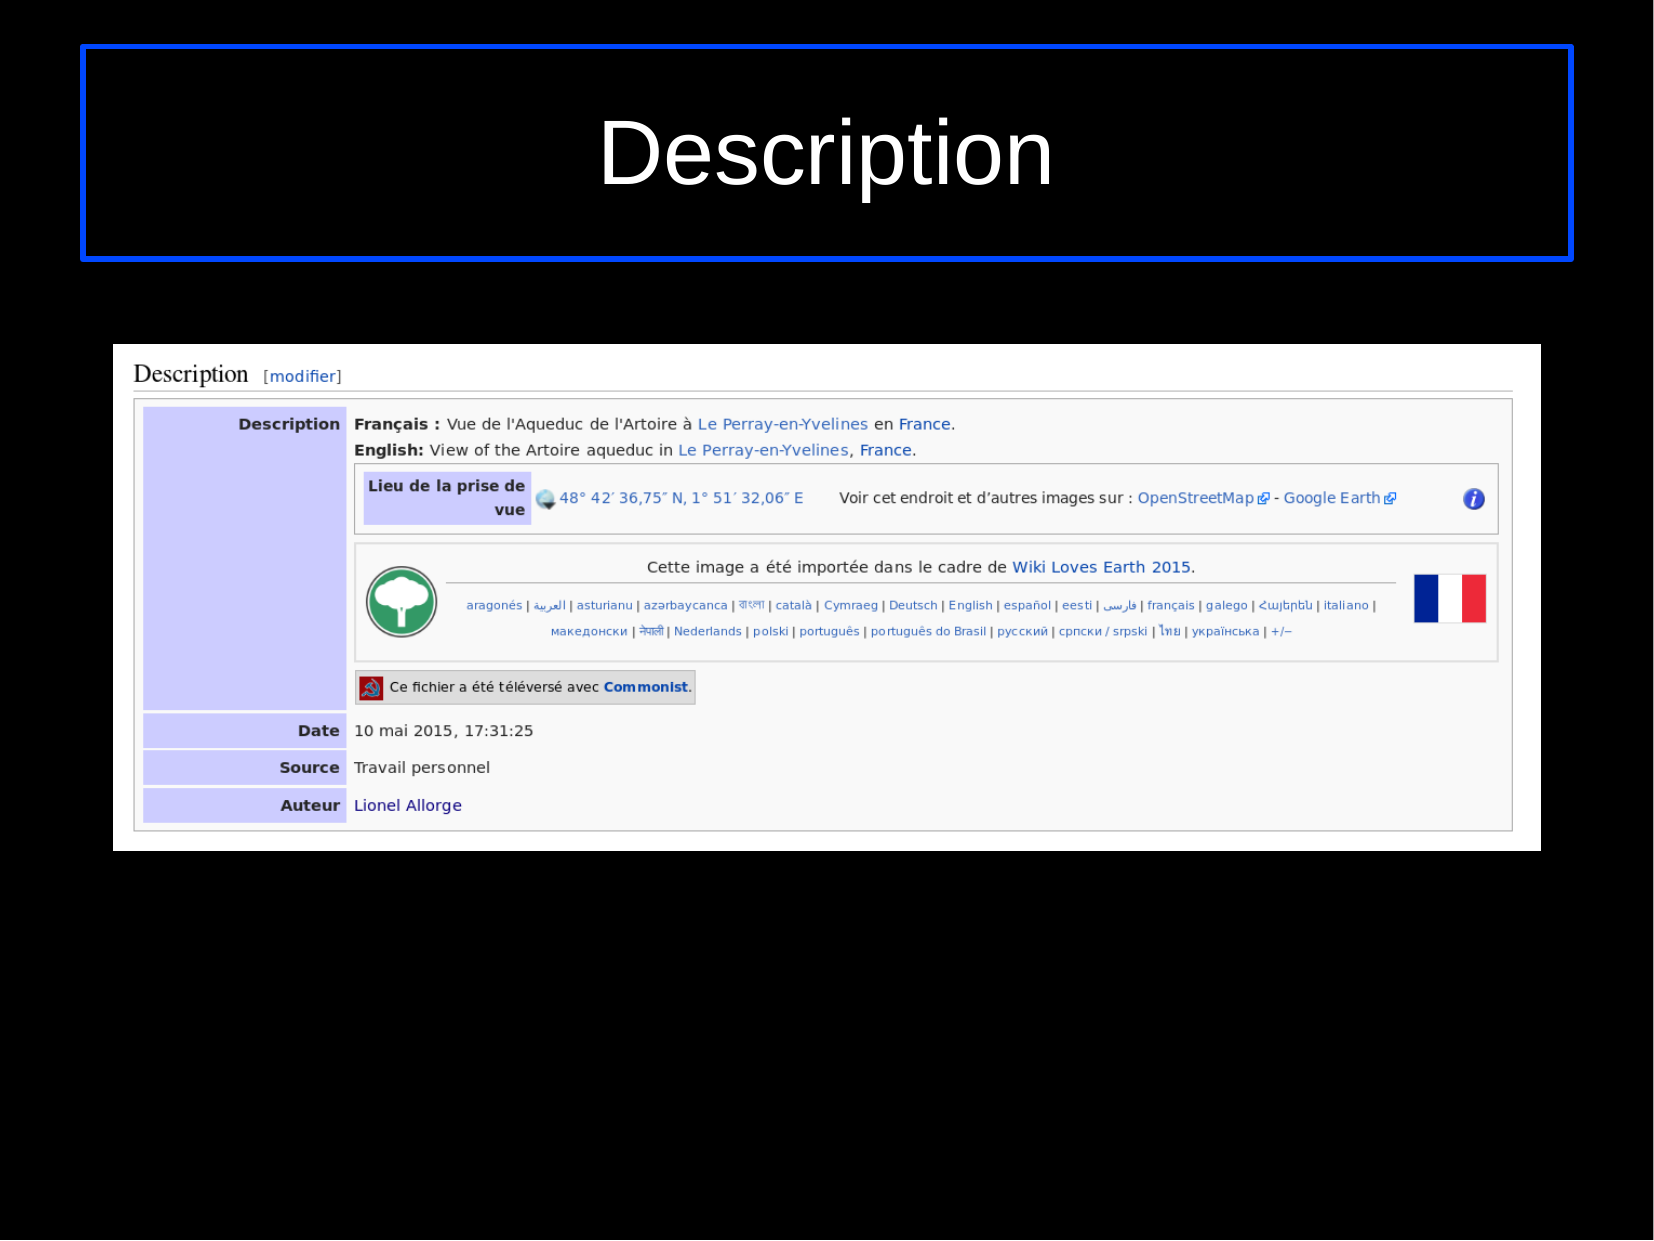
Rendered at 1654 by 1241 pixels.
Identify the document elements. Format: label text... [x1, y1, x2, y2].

picture [113, 344, 1541, 851]
title Description [82, 46, 1571, 260]
